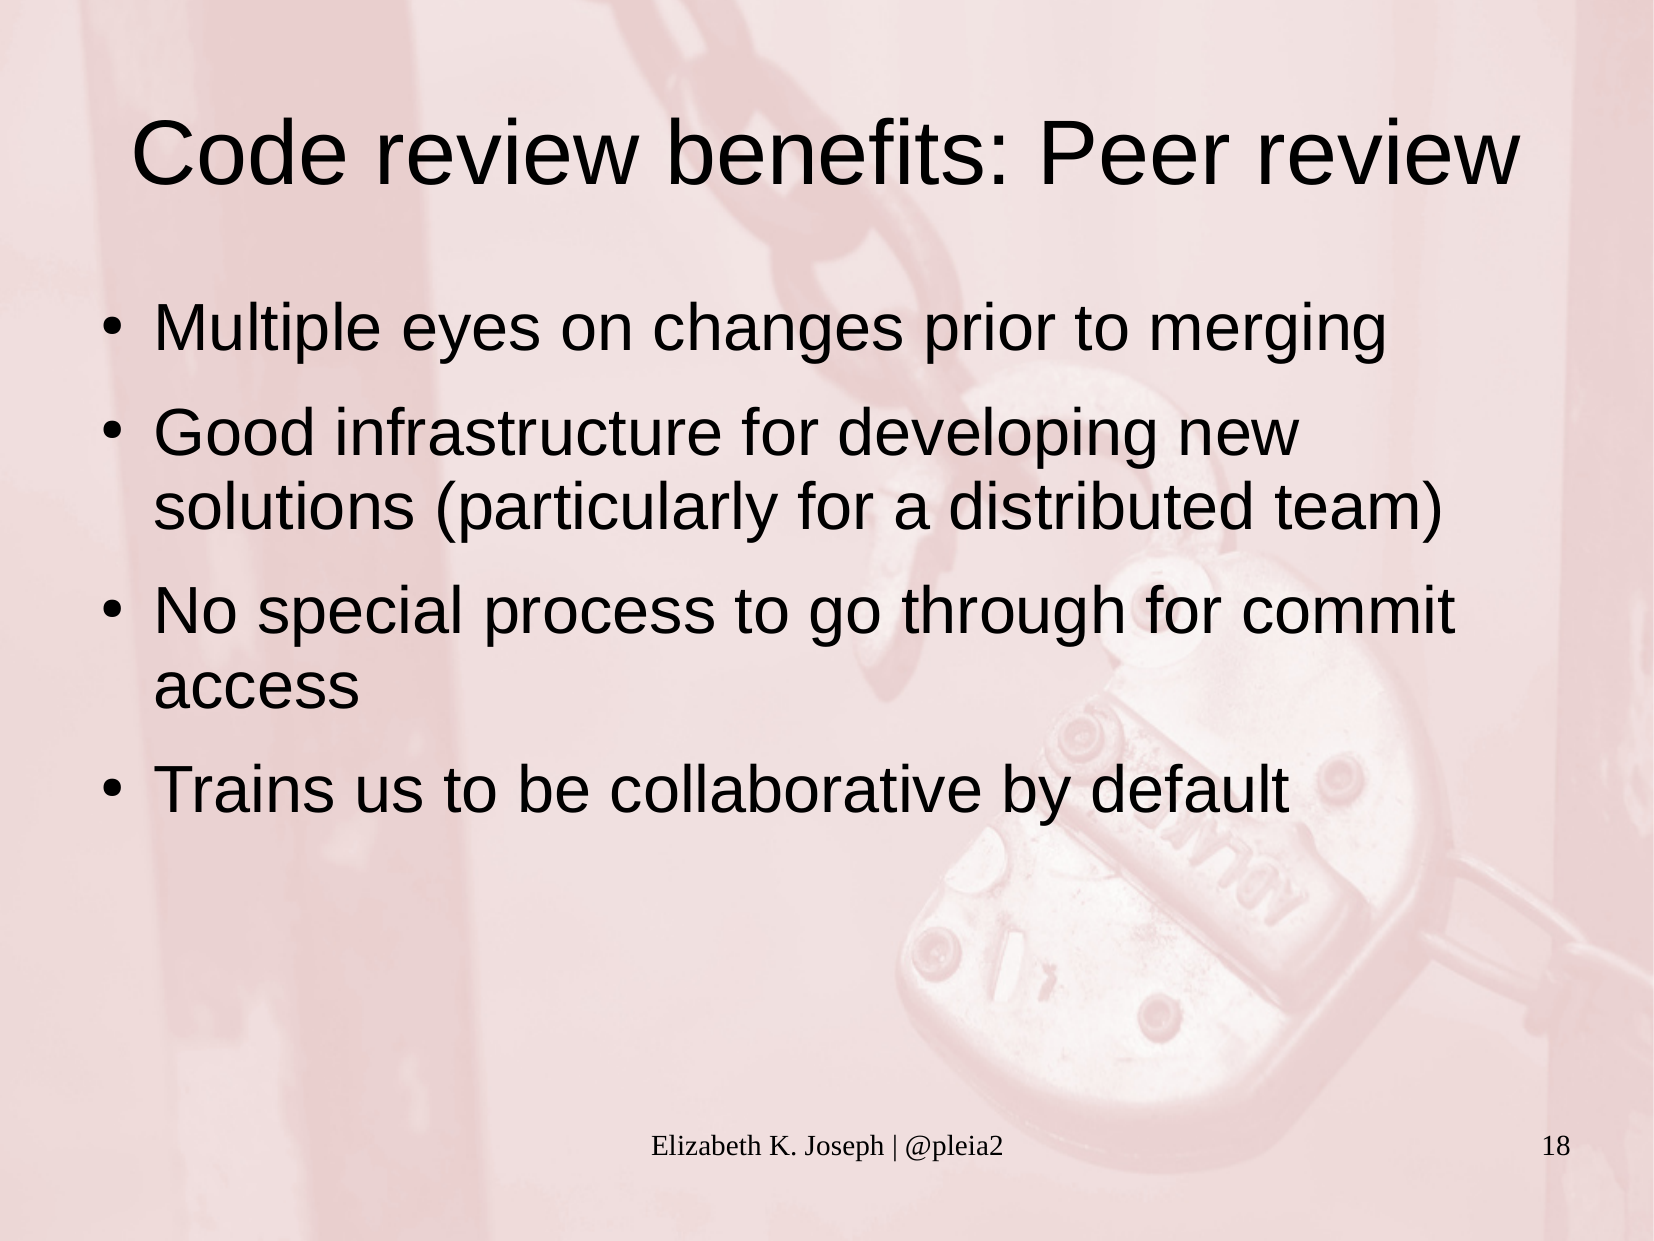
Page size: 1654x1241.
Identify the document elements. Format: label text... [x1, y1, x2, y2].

text_box [820, 604, 850, 643]
list Multiple eyes on changes prior to merging Good infrastructure for developing new solutions (particularly for a distributed team) No special process to go through for commit access Trains us to be collaborative by default [82, 290, 1571, 1010]
picture [0, 0, 1654, 1241]
title Code review benefits: Peer review [82, 49, 1571, 257]
